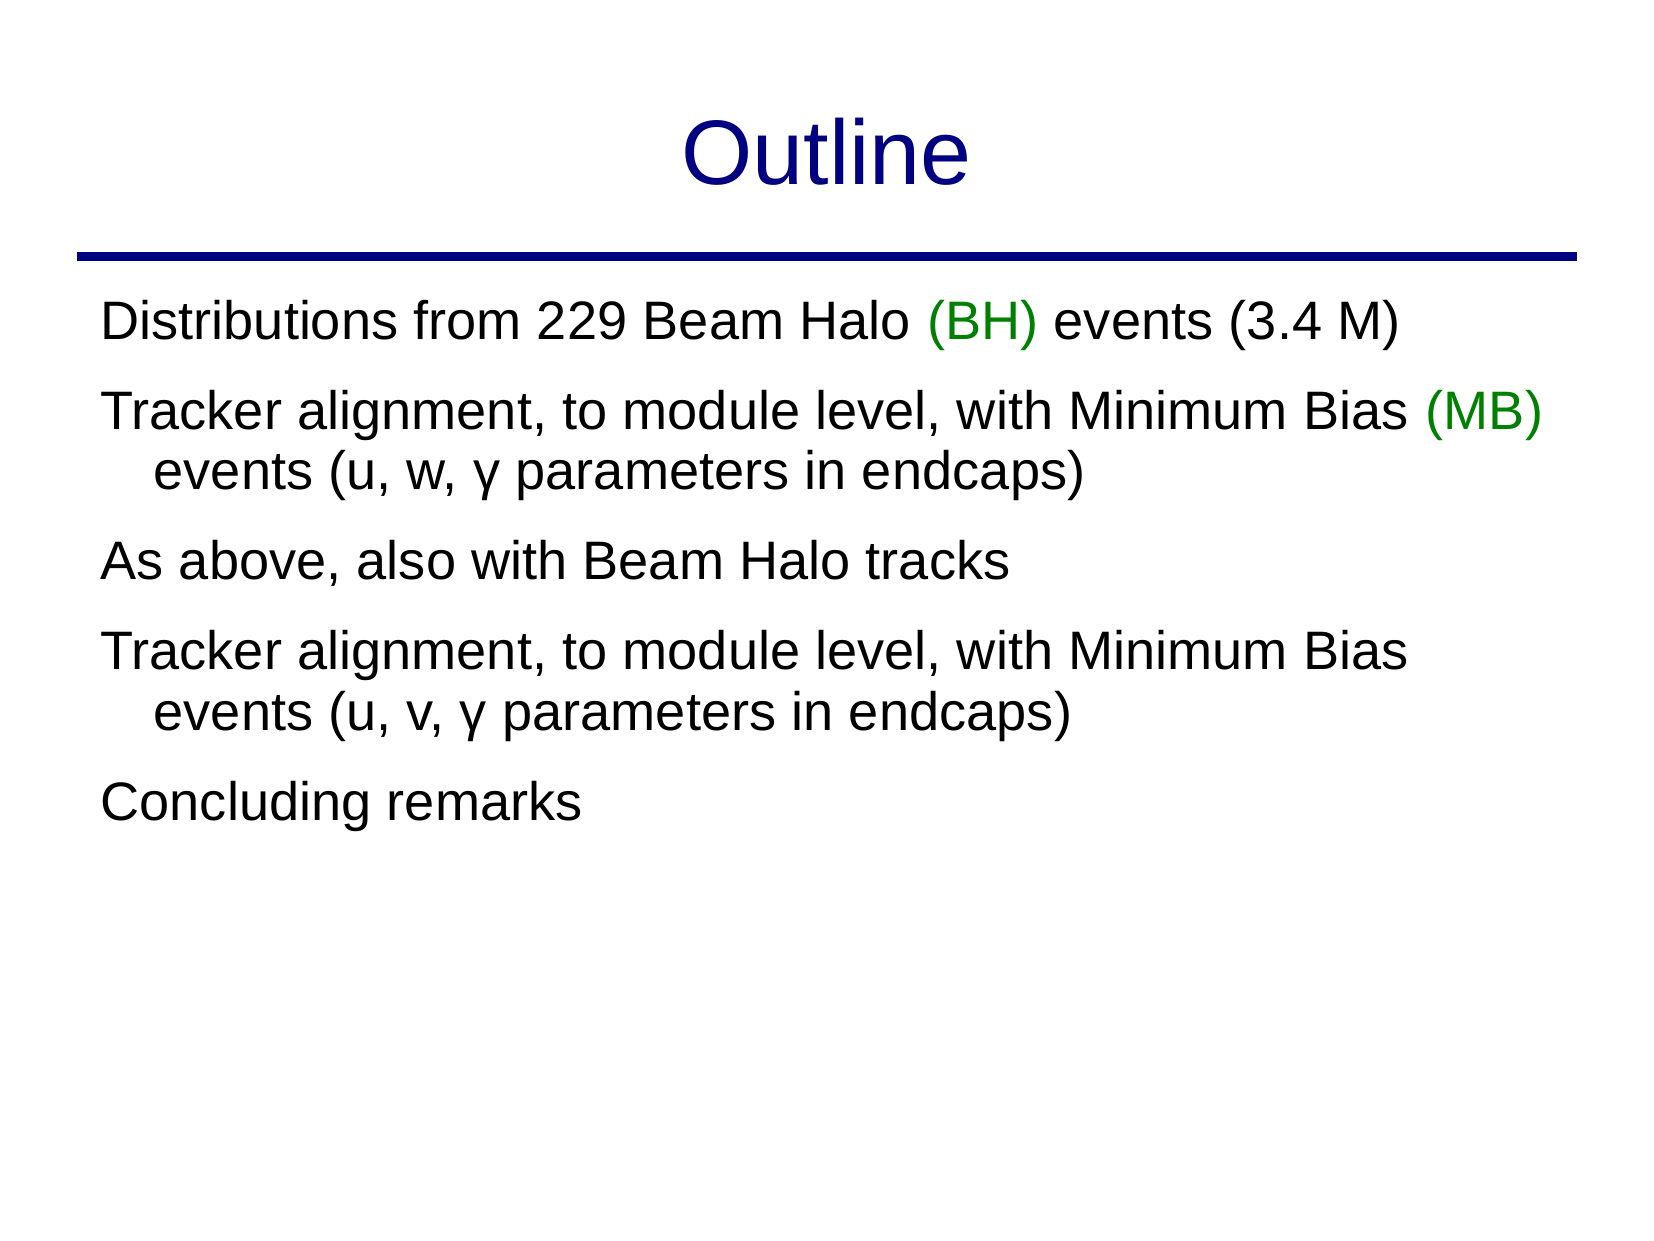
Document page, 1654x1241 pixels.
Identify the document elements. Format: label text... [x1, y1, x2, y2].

title Outline [82, 49, 1571, 257]
list Distributions from 229 Beam Halo (BH) events (3.4 M) Tracker alignment, to module level, with Minimum Bias (MB) events (u, w, γ parameters in endcaps) As above, also with Beam Halo tracks Tracker alignment, to module level, with Minimum Bias events (u, v, γ parameters in endcaps) Concluding remarks [82, 290, 1571, 1094]
